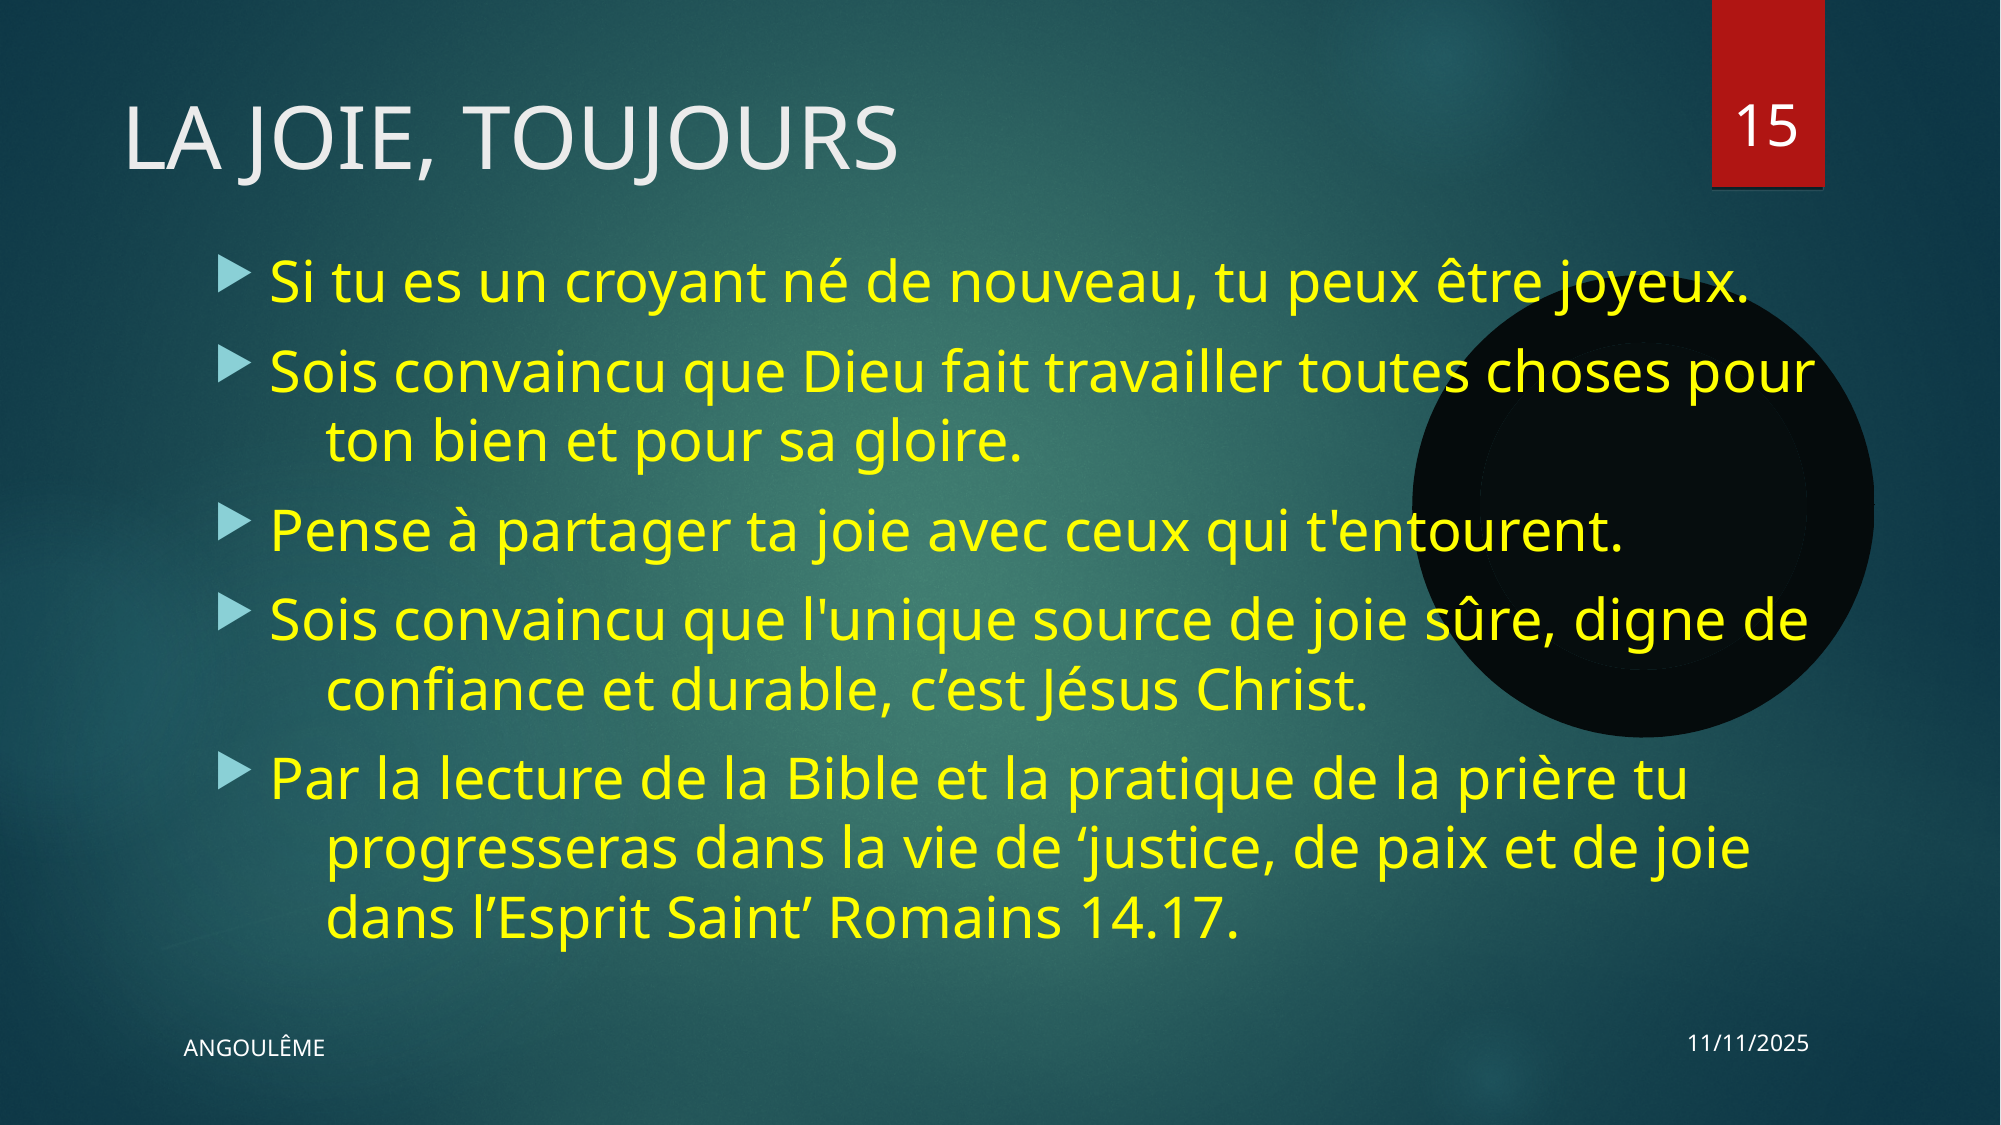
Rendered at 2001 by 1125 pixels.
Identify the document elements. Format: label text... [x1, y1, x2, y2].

title LA JOIE, TOUJOURS [106, 74, 1649, 305]
text_box ANGOULÊME [168, 1025, 364, 1076]
text_box [1698, 48, 1836, 175]
text_box 11/11/2025 [1671, 1021, 1835, 1072]
list Si tu es un croyant né de nouveau, tu peux être joyeux. Sois convaincu que Dieu fait travailler toutes choses pour ton bien et pour sa gloire. Pense à partager ta joie avec ceux qui t'entourent. Sois convaincu que l'unique source de joie sûre, digne de confiance et durable, c’est Jésus Christ. Par la lecture de la Bible et la pratique de la prière tu progresseras dans la vie de ‘justice, de paix et de joie dans l’Esprit Saint’ Romains 14.17. [198, 237, 1895, 959]
